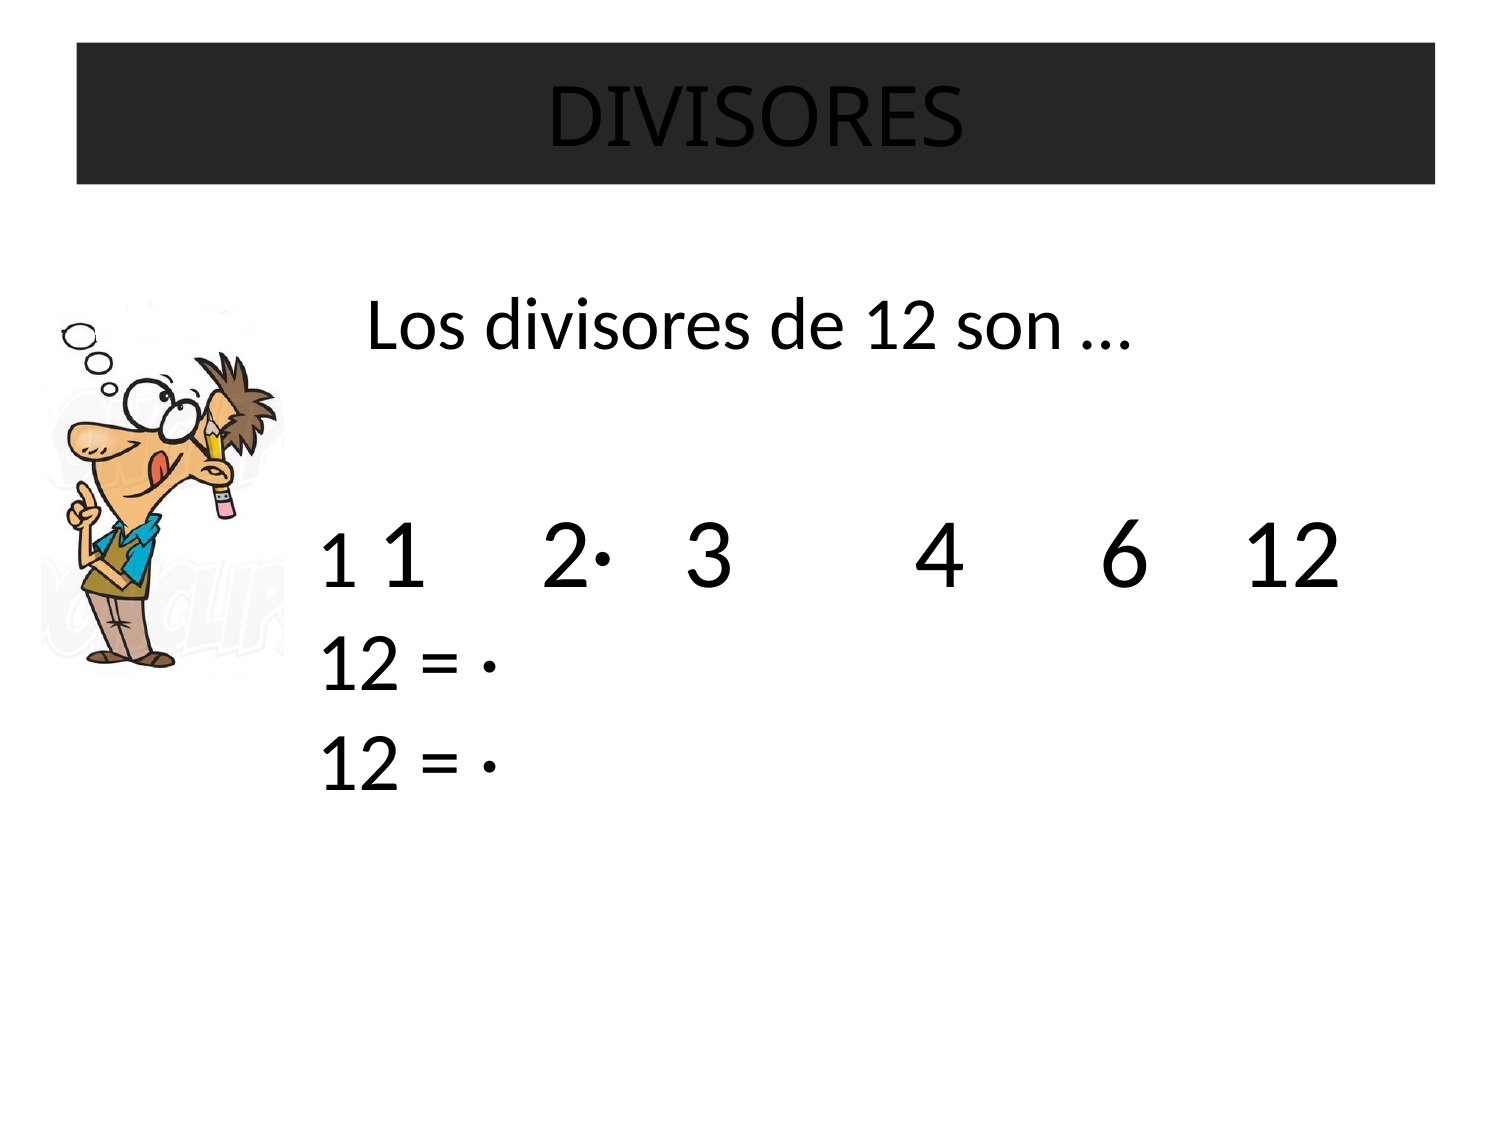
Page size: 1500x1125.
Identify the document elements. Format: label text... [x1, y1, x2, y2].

text_box 1 1 2· 3 4 6 12 12 = · 12 = · [301, 479, 1376, 823]
picture [41, 302, 284, 676]
text_box Los divisores de 12 son … [100, 267, 1400, 409]
text_box DIVISORES [76, 42, 1436, 185]
